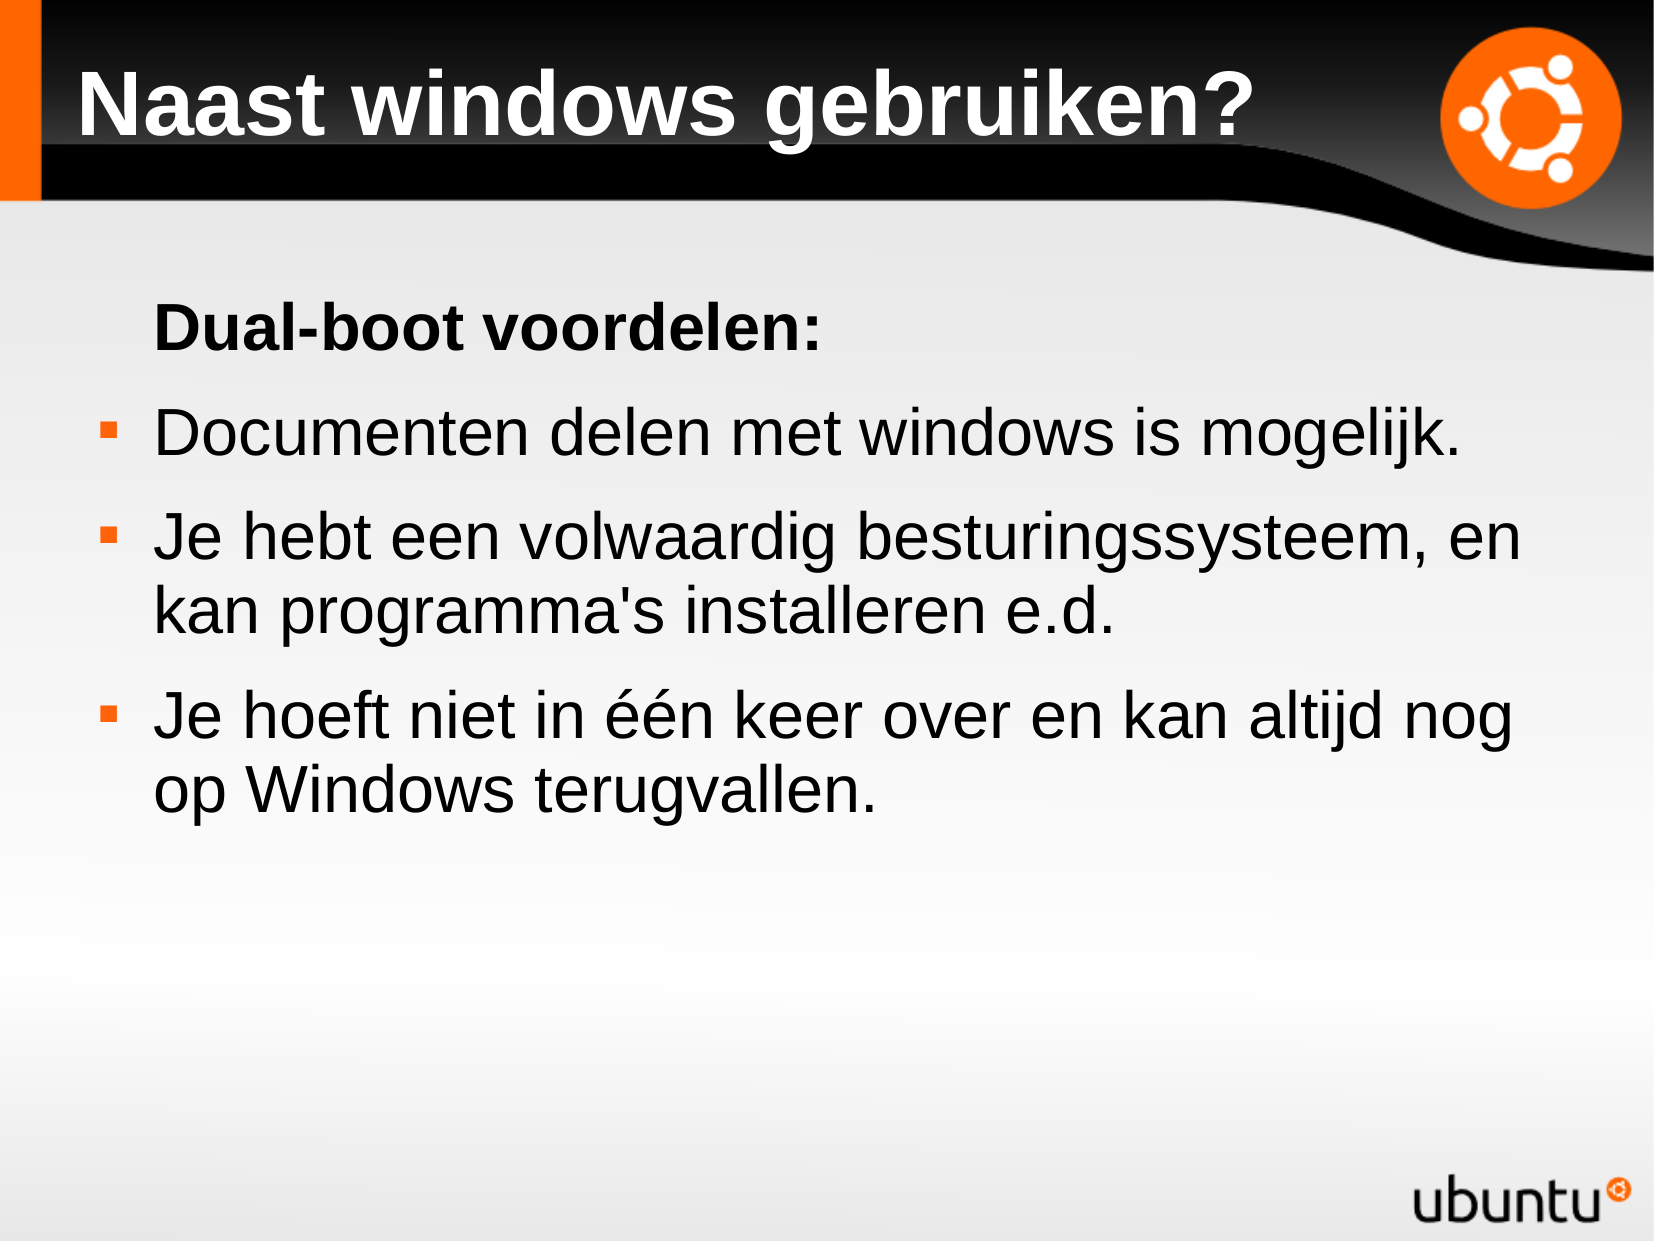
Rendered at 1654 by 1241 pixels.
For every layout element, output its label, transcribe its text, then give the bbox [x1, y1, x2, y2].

list Dual-boot voordelen: Documenten delen met windows is mogelijk. Je hebt een volwaardig besturingssysteem, en kan programma's installeren e.d. Je hoeft niet in één keer over en kan altijd nog op Windows terugvallen. [82, 290, 1571, 1094]
picture [0, 0, 1654, 1241]
title Naast windows gebruiken? [76, 7, 1565, 200]
